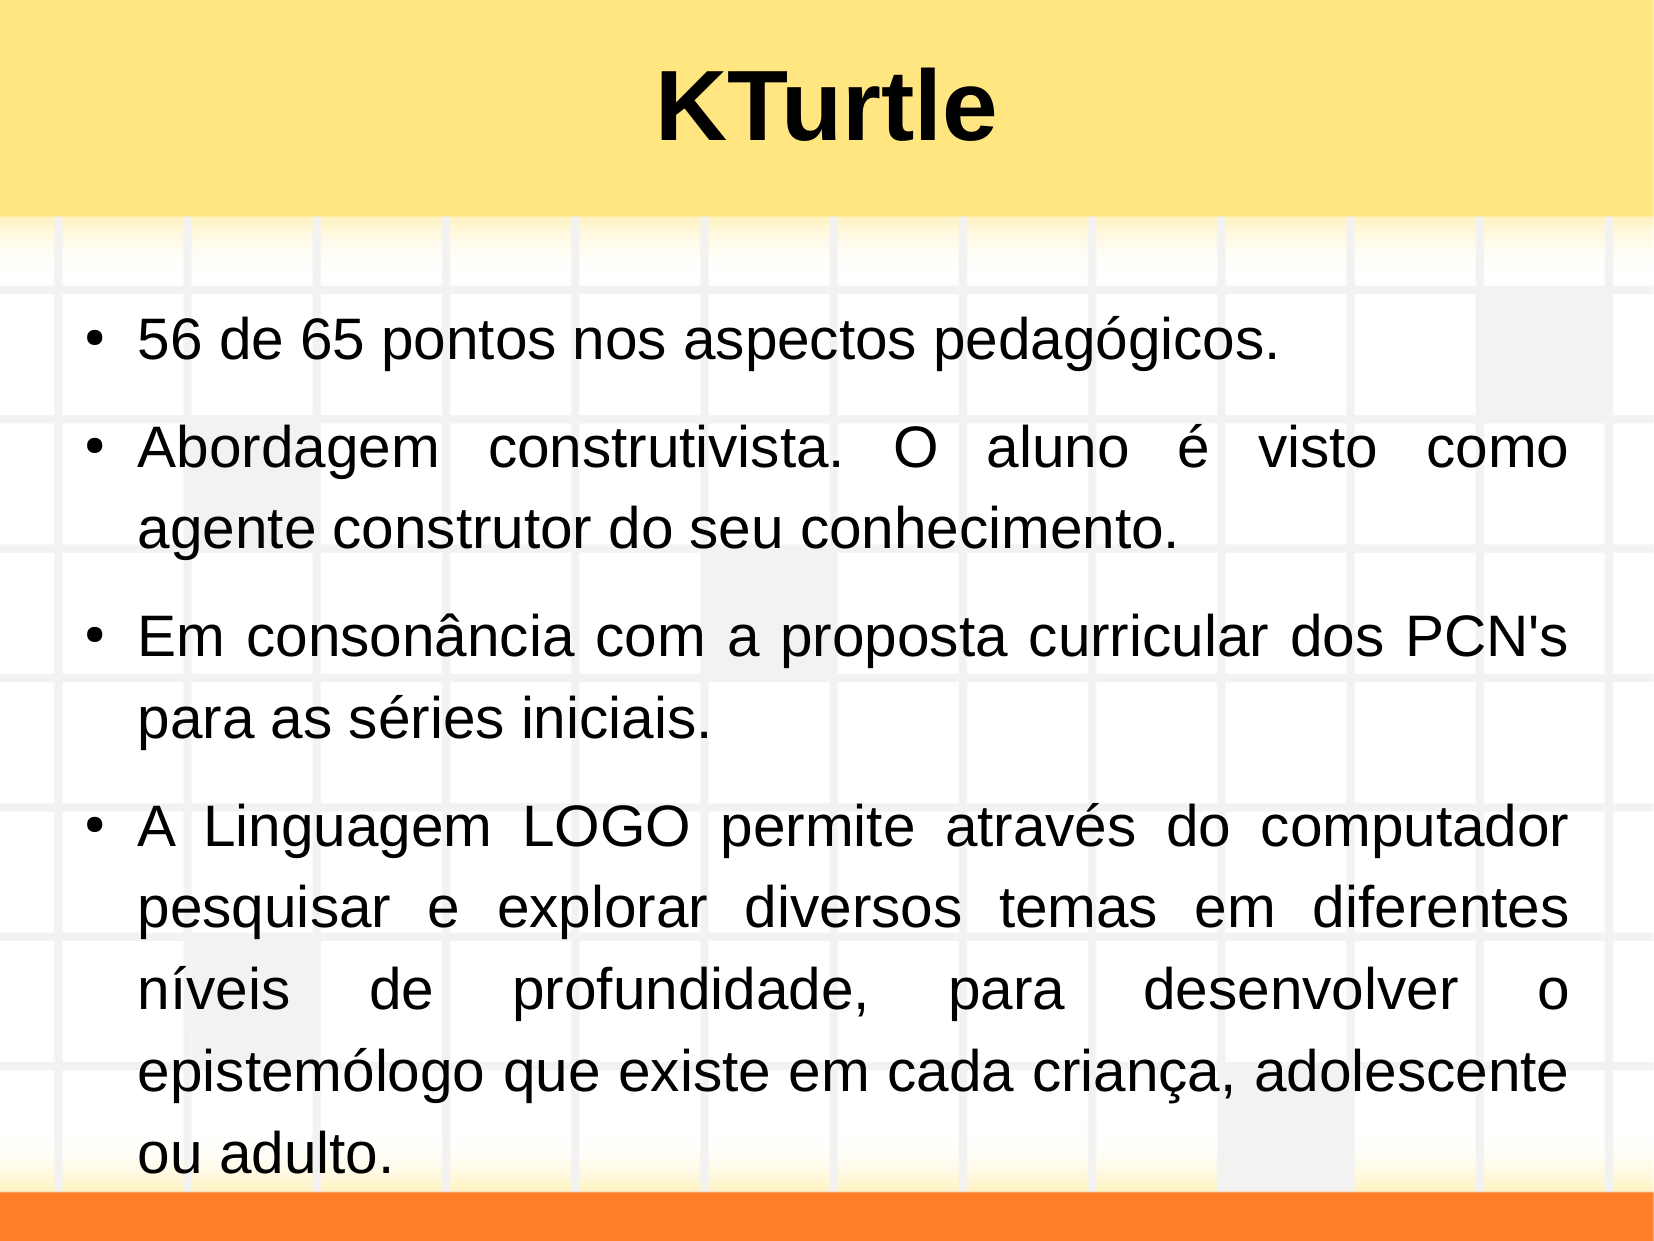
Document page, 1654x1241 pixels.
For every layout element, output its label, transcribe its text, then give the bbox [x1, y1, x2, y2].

picture [0, 0, 1654, 1241]
title KTurtle [82, 49, 1571, 257]
list 56 de 65 pontos nos aspectos pedagógicos. Abordagem construtivista. O aluno é visto como agente construtor do seu conhecimento. Em consonância com a proposta curricular dos PCN's para as séries iniciais. A Linguagem LOGO permite através do computador pesquisar e explorar diversos temas em diferentes níveis de profundidade, para desenvolver o epistemólogo que existe em cada criança, adolescente ou adulto. [82, 290, 1571, 1193]
